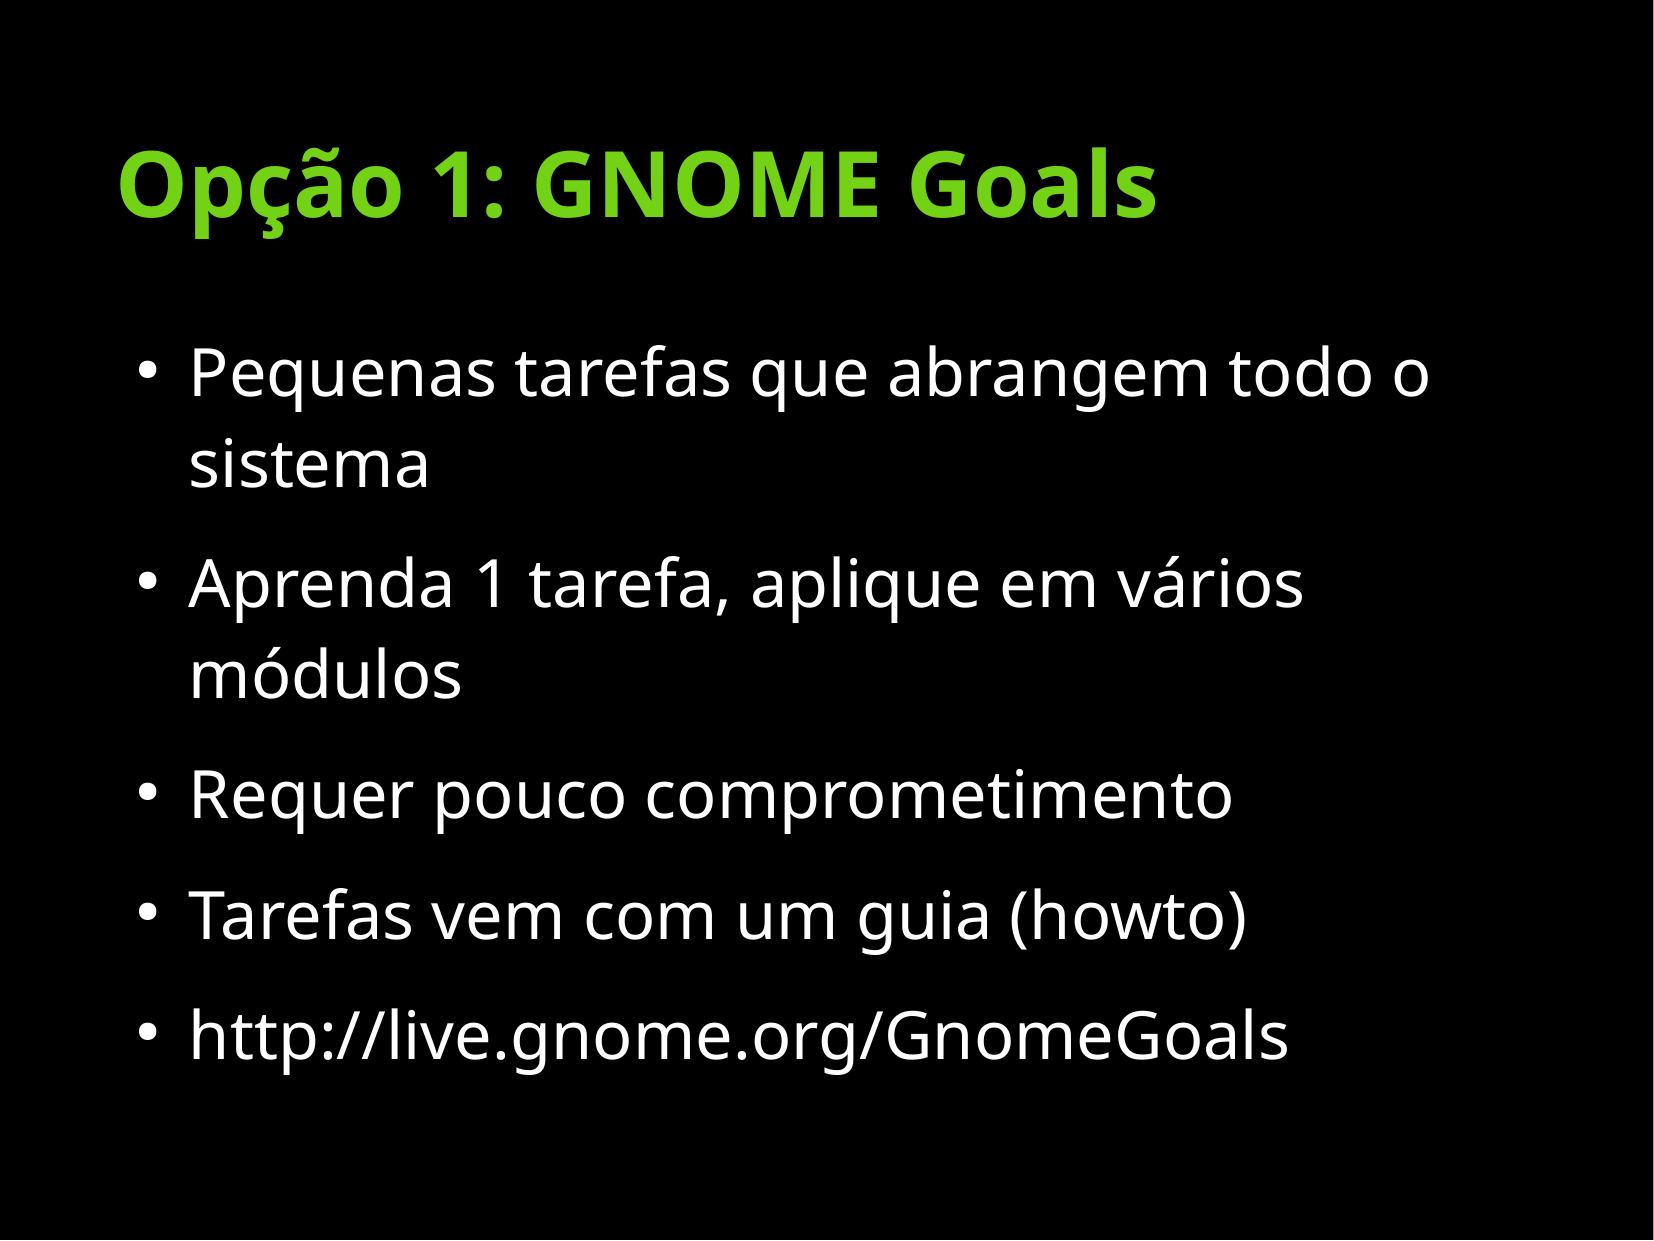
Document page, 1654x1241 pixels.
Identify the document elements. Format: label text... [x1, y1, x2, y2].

list Pequenas tarefas que abrangem todo o sistema Aprenda 1 tarefa, aplique em vários módulos Requer pouco comprometimento Tarefas vem com um guia (howto) http://live.gnome.org/GnomeGoals [118, 325, 1536, 1145]
title Opção 1: GNOME Goals [115, 78, 1539, 287]
